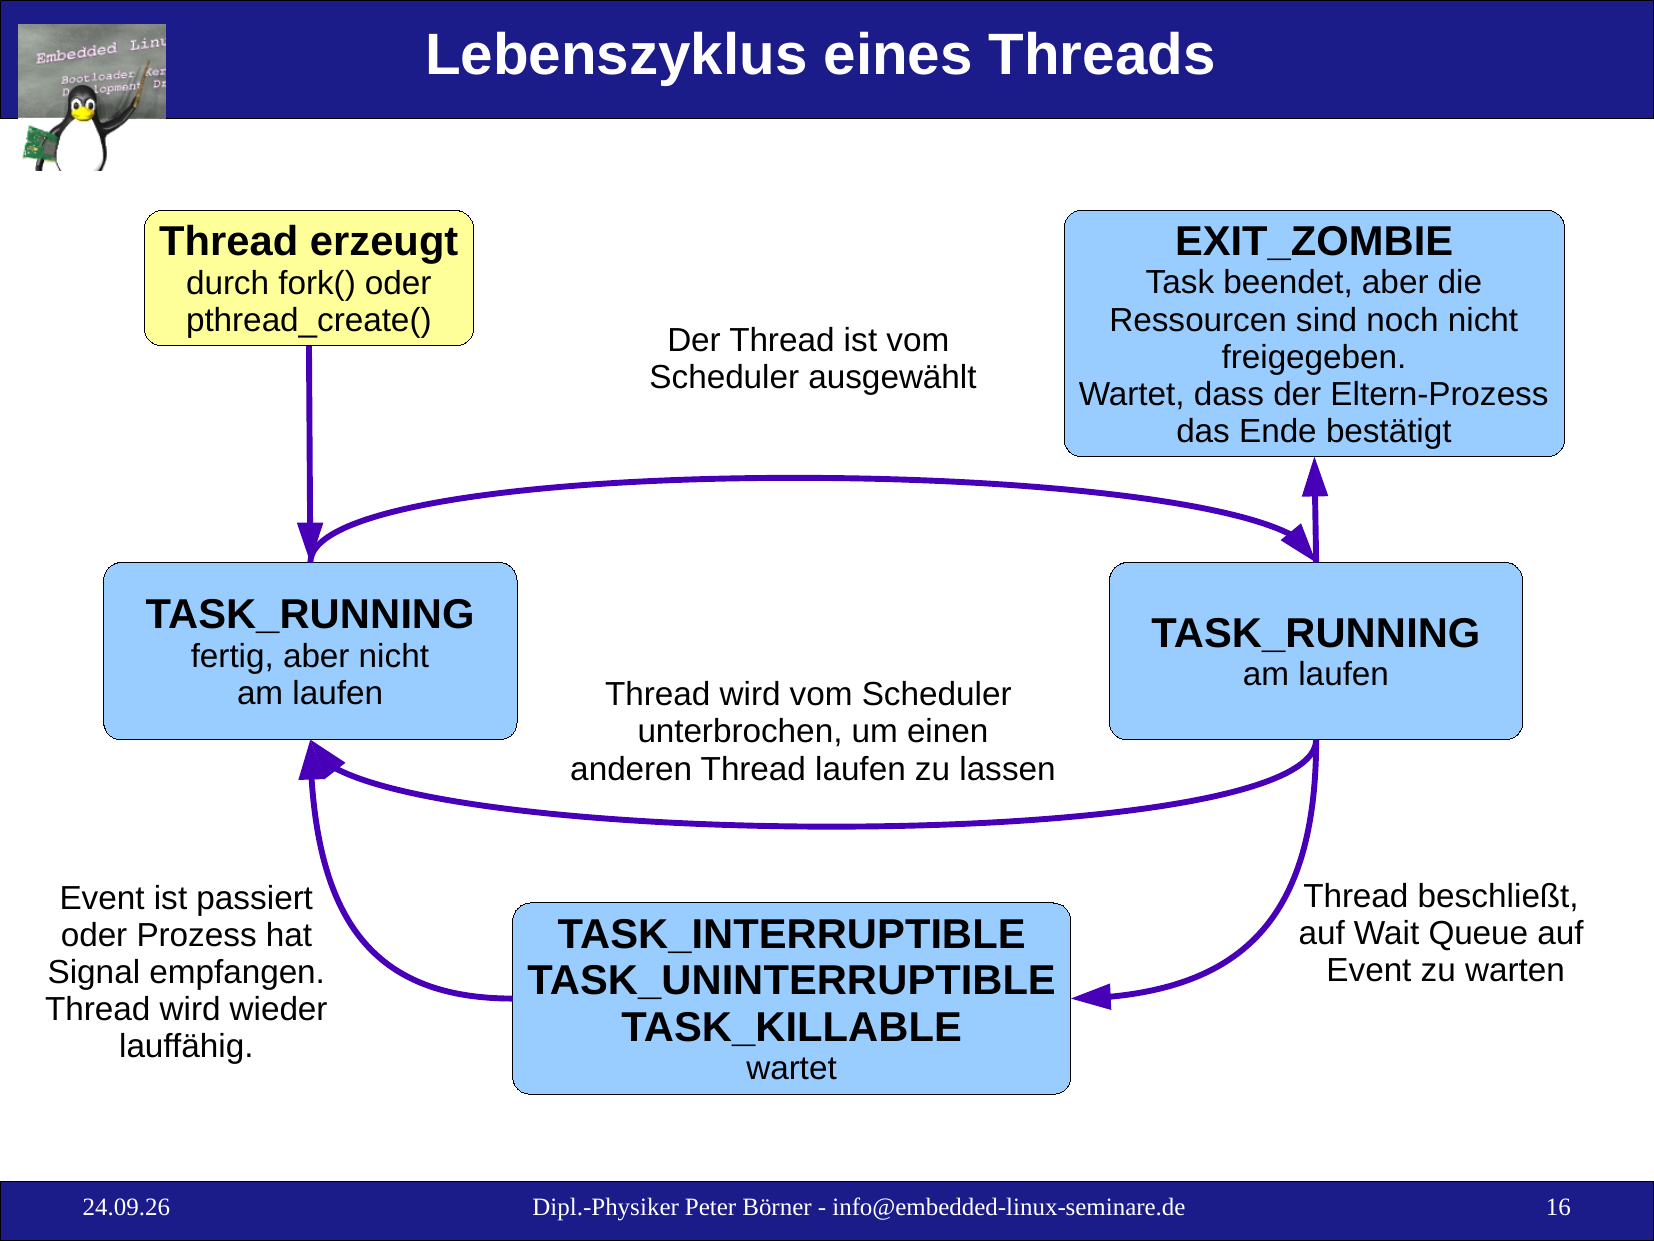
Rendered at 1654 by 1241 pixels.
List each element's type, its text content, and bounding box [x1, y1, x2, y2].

title Lebenszyklus eines Threads [76, 19, 1565, 89]
text_box TASK_RUNNING fertig, aber nicht am laufen [103, 562, 518, 740]
text_box TASK_RUNNING am laufen [1109, 562, 1523, 740]
text_box EXIT_ZOMBIE Task beendet, aber die Ressourcen sind noch nicht freigegeben. Wartet, dass der Eltern-Prozess das Ende bestätigt [1064, 210, 1565, 457]
text_box Thread erzeugt durch fork() oder pthread_create() [144, 210, 474, 346]
text_box TASK_INTERRUPTIBLE TASK_UNINTERRUPTIBLE TASK_KILLABLE wartet [512, 902, 1071, 1095]
picture [18, 24, 166, 171]
